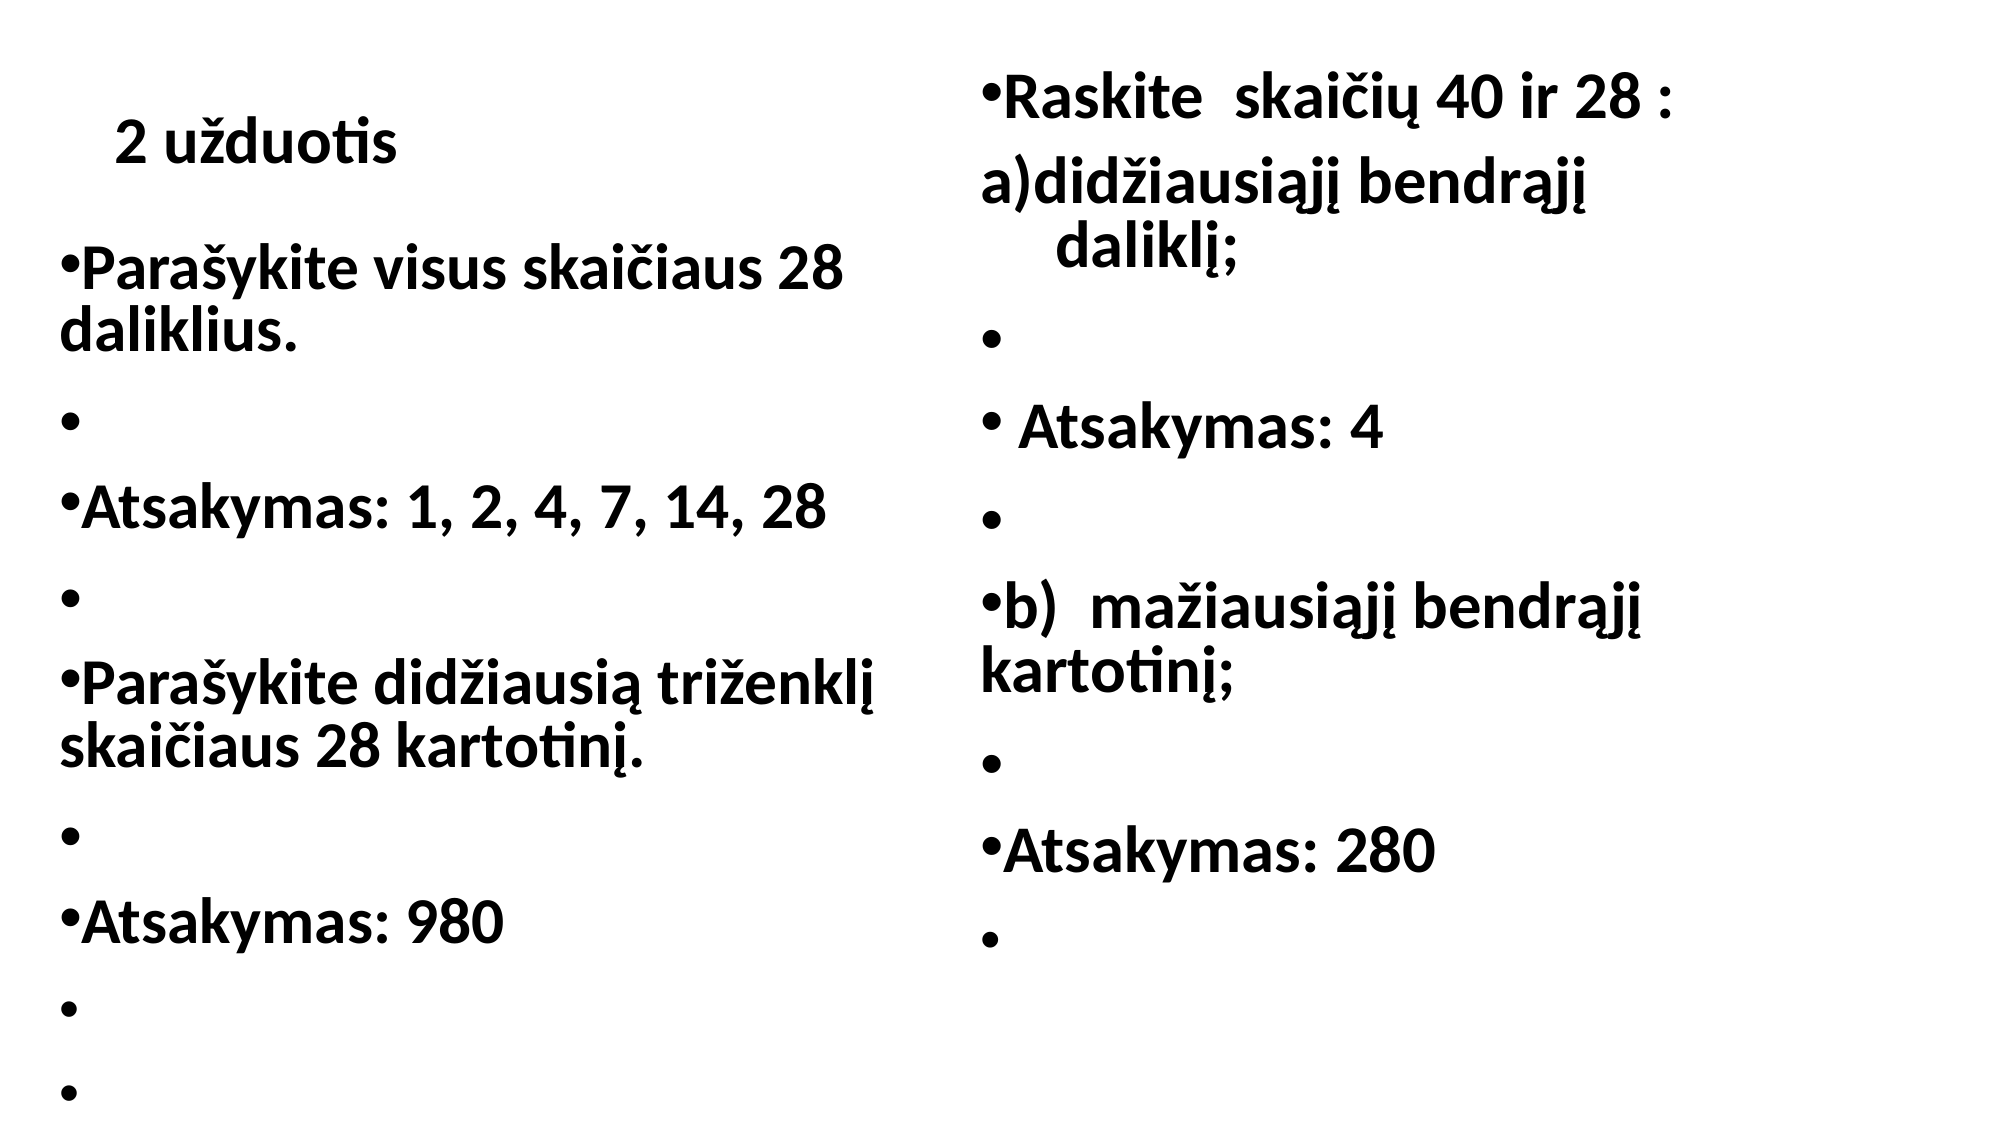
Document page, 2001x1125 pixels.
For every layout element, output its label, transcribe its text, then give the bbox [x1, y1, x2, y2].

list Raskite skaičių 40 ir 28 : didžiausiąjį bendrąjį daliklį; Atsakymas: 4 b) mažiausiąjį bendrąjį kartotinį; Atsakymas: 280 [964, 60, 1777, 968]
list Parašykite visus skaičiaus 28 daliklius. Atsakymas: 1, 2, 4, 7, 14, 28 Parašykite didžiausią triženklį skaičiaus 28 kartotinį. Atsakymas: 980 [44, 231, 912, 968]
title 2 užduotis [99, 96, 964, 188]
